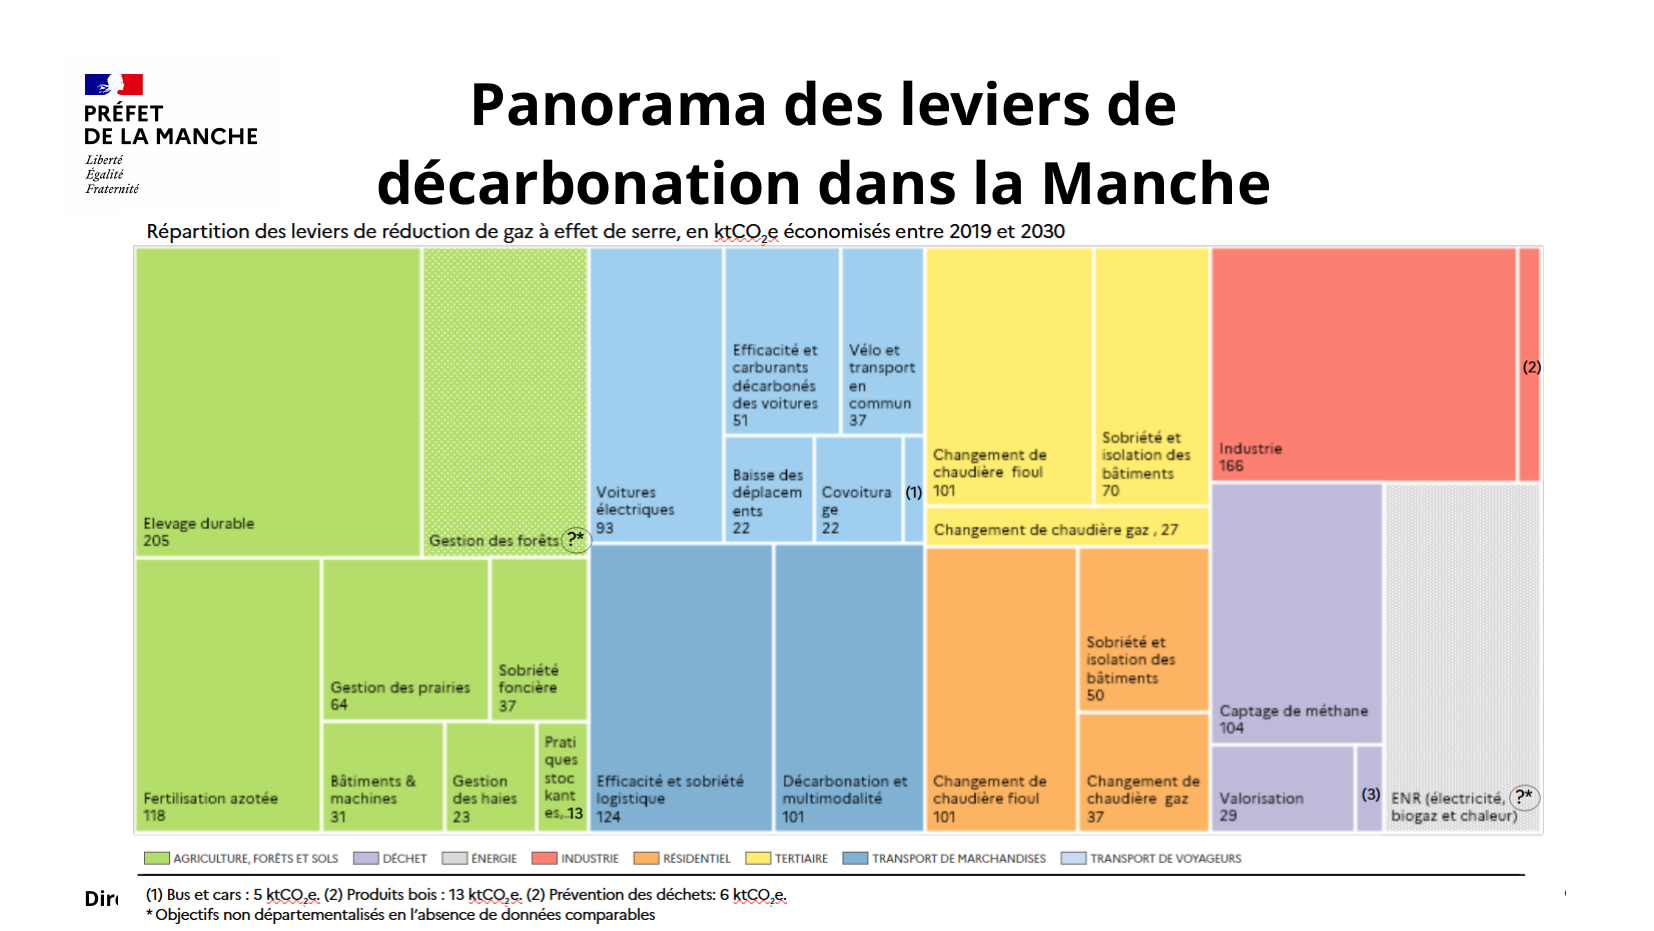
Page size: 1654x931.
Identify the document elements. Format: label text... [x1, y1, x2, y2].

title Panorama des leviers de décarbonation dans la Manche [79, 64, 1568, 221]
picture [118, 213, 1565, 924]
picture [64, 53, 278, 214]
